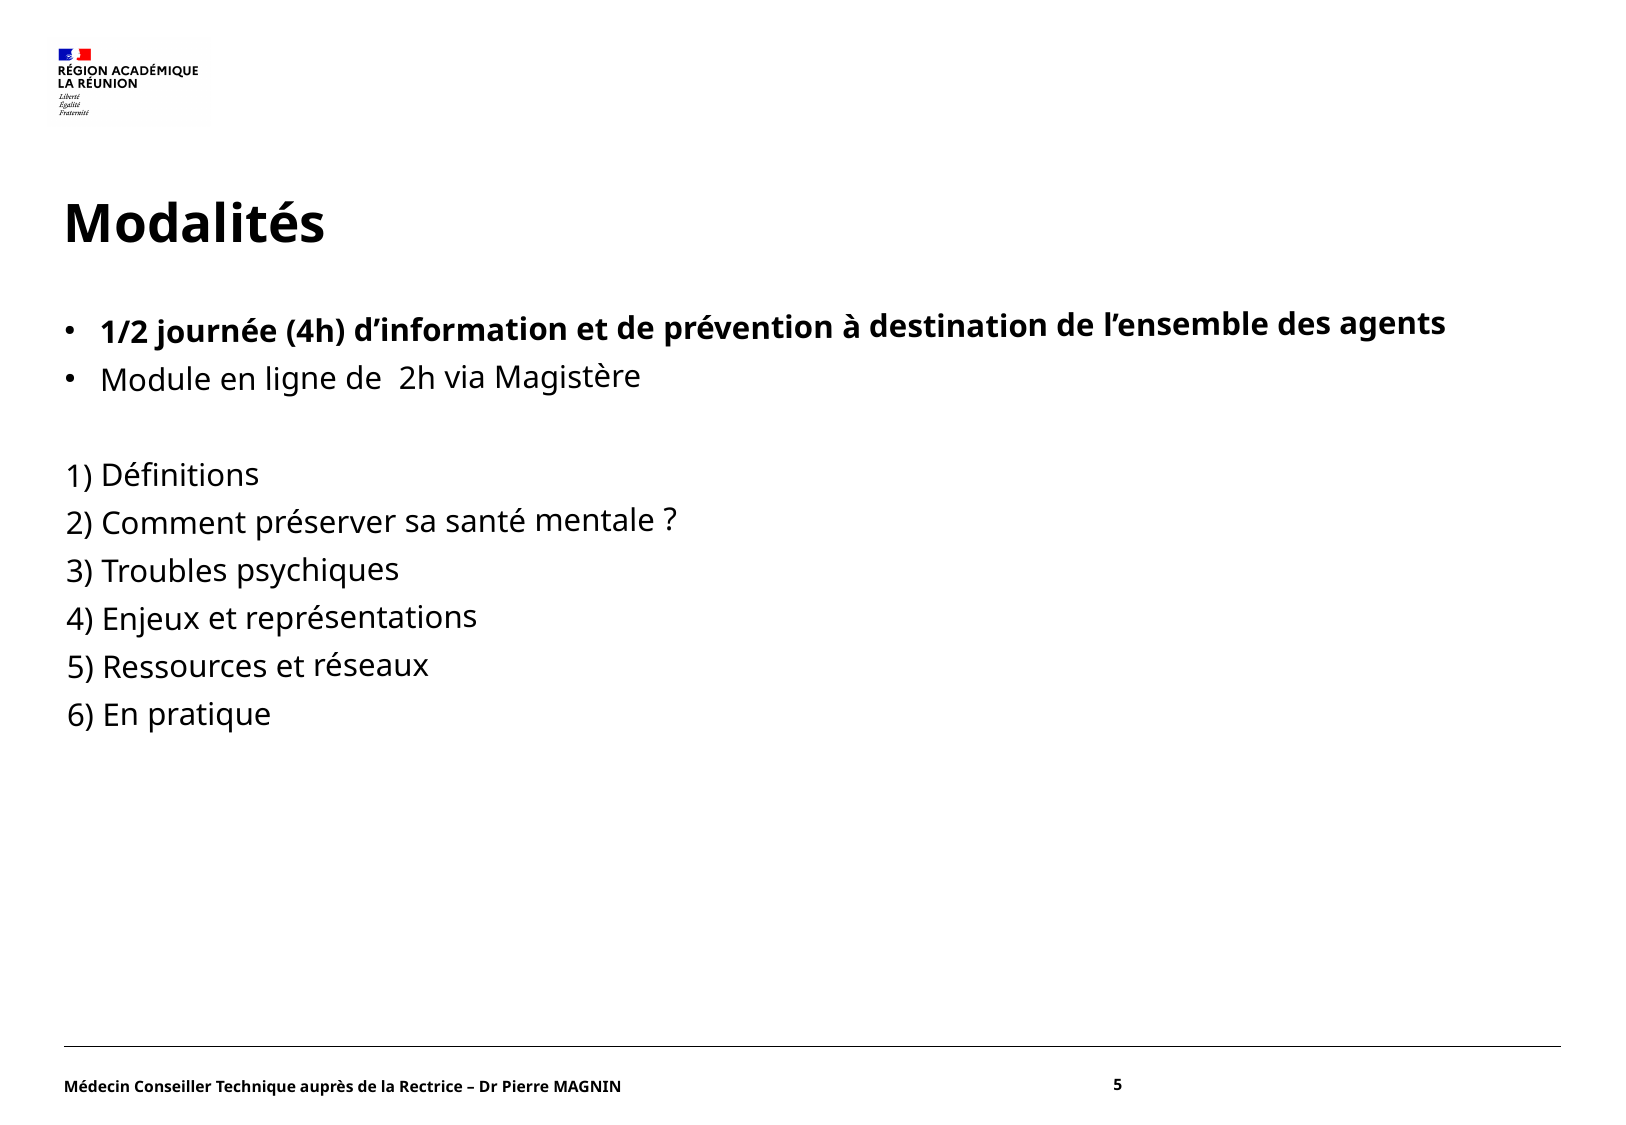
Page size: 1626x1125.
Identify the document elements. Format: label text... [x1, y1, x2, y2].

title Modalités [63, 196, 1562, 272]
picture [47, 37, 211, 127]
list 1/2 journée (4h) d’information et de prévention à destination de l’ensemble des agents Module en ligne de 2h via Magistère Définitions Comment préserver sa santé mentale ? Troubles psychiques Enjeux et représentations Ressources et réseaux En pratique [64, 301, 1562, 1033]
text_box Médecin Conseiller Technique auprès de la Rectrice – Dr Pierre MAGNIN [64, 1046, 1114, 1125]
text_box 33 [1114, 1046, 1354, 1125]
